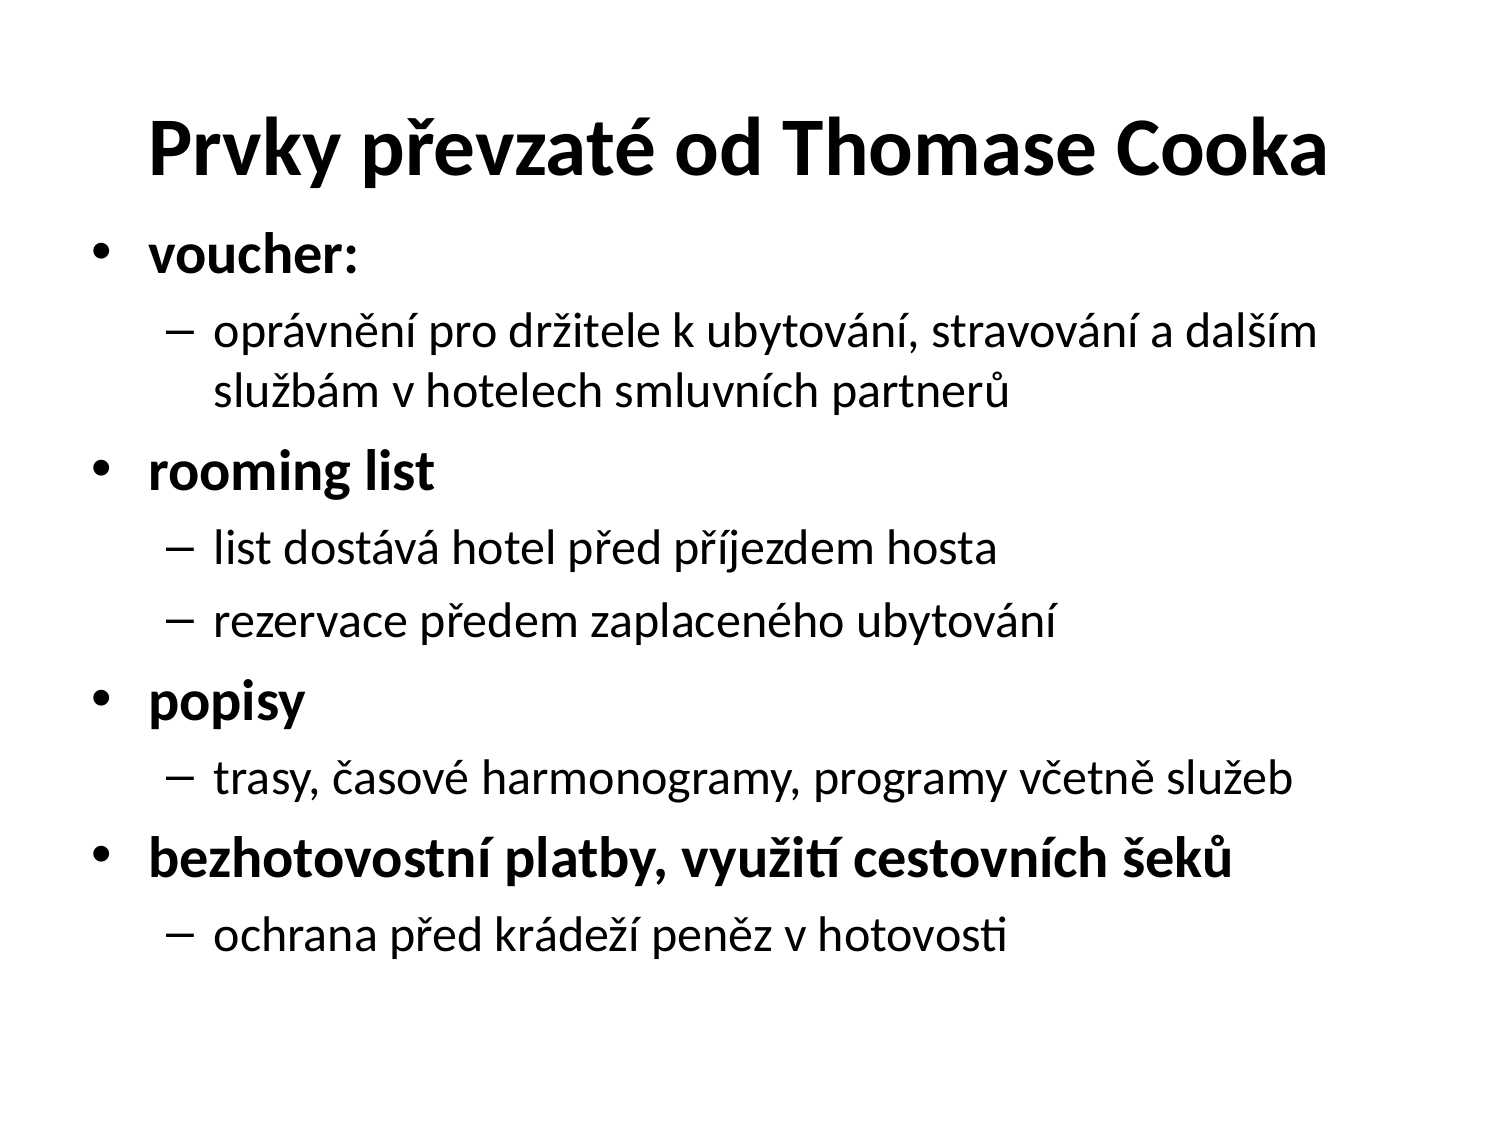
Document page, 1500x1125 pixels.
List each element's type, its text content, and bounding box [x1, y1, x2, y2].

list voucher: oprávnění pro držitele k ubytování, stravování a dalším službám v hotelech smluvních partnerů rooming list list dostává hotel před příjezdem hosta rezervace předem zaplaceného ubytování popisy trasy, časové harmonogramy, programy včetně služeb bezhotovostní platby, využití cestovních šeků ochrana před krádeží peněz v hotovosti [76, 207, 1427, 1042]
title Prvky převzaté od Thomase Cooka [75, 45, 1426, 233]
